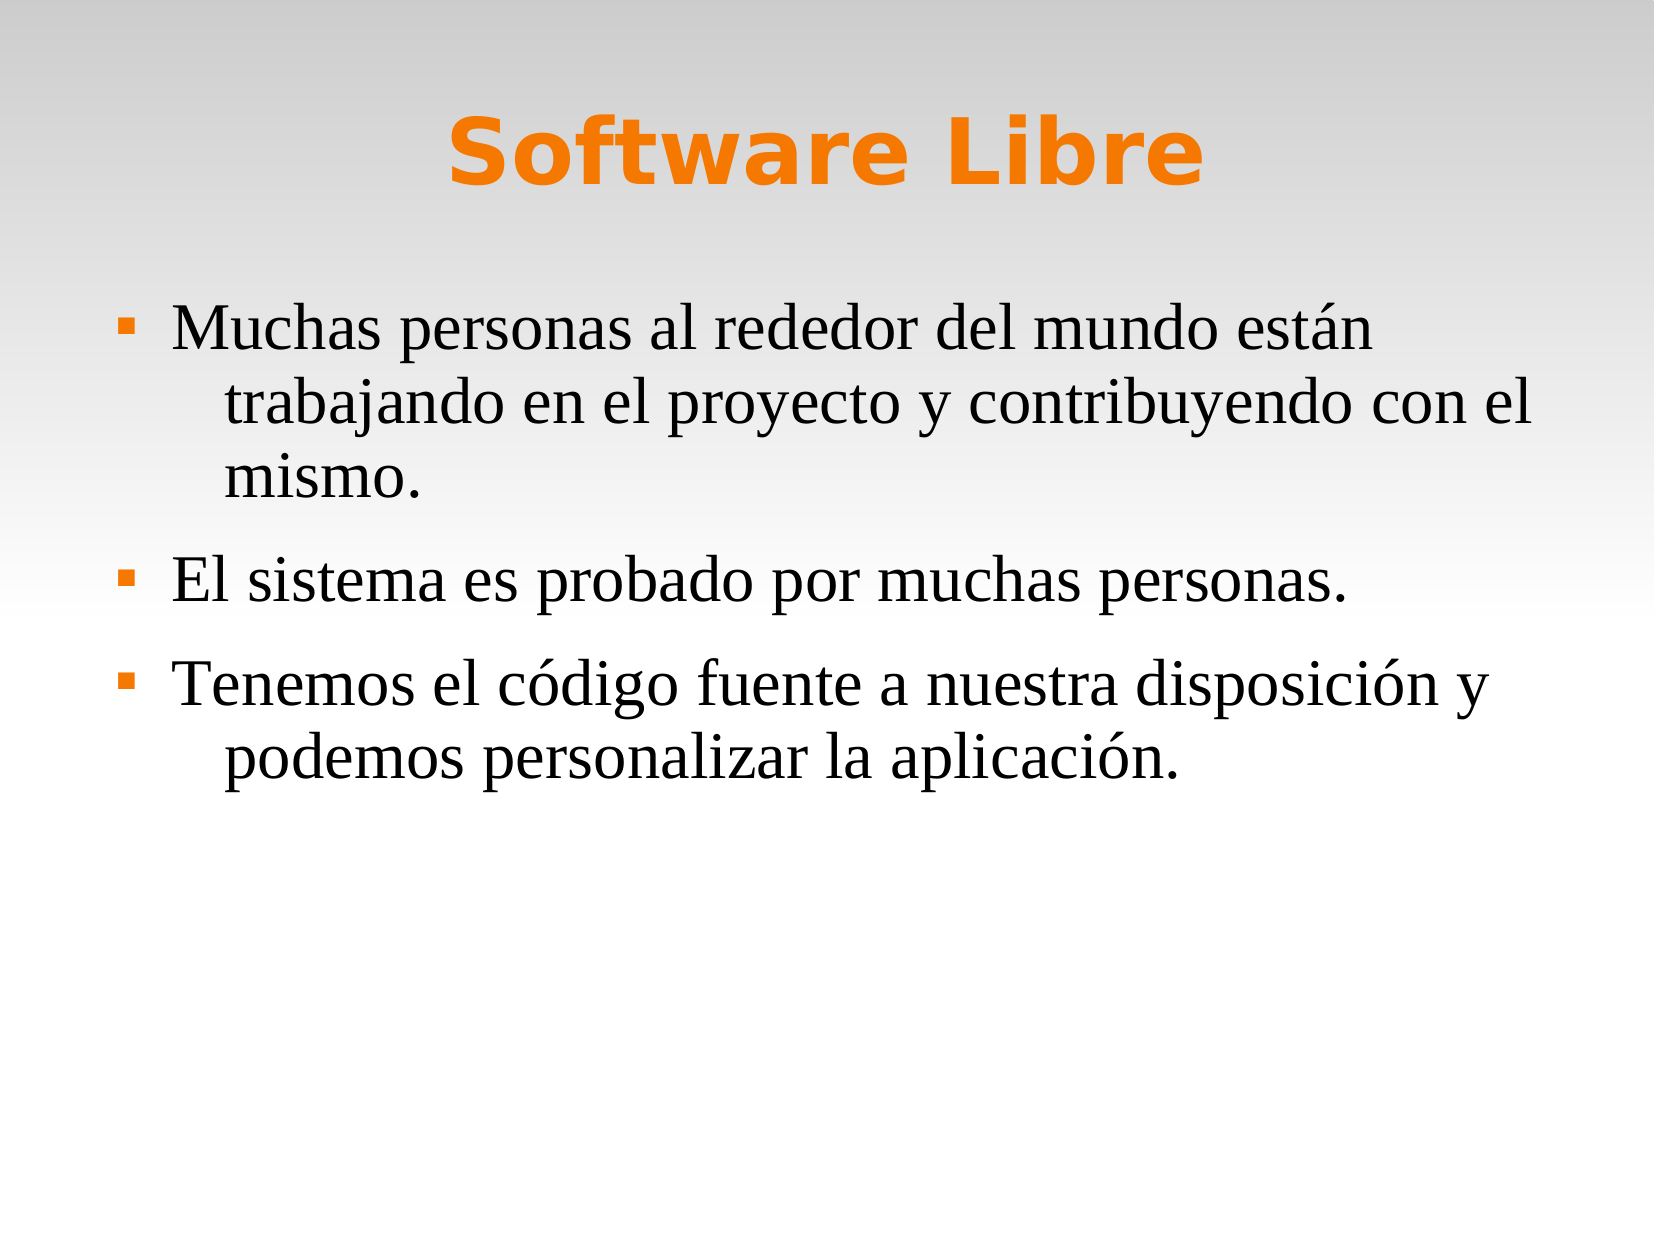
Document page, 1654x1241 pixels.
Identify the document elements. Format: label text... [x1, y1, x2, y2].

list Muchas personas al rededor del mundo están trabajando en el proyecto y contribuyendo con el mismo. El sistema es probado por muchas personas. Tenemos el código fuente a nuestra disposición y podemos personalizar la aplicación. [82, 290, 1571, 1109]
title Software Libre [82, 49, 1571, 257]
